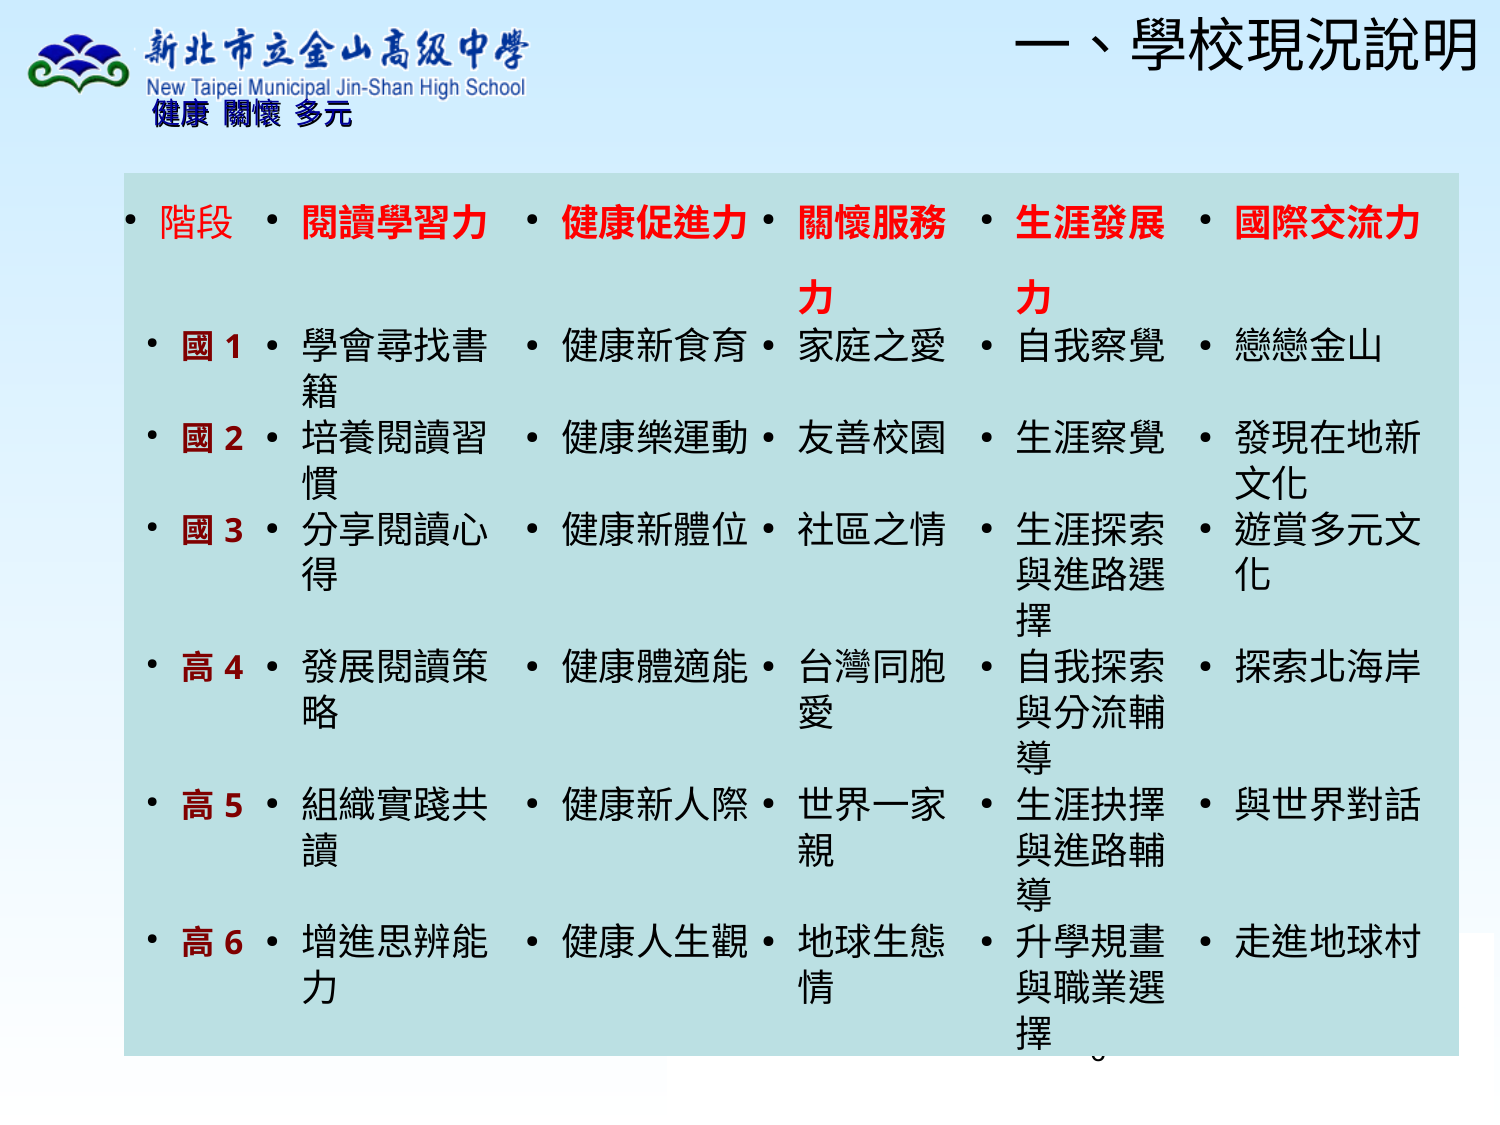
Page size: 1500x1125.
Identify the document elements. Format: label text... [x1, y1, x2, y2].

table_cell 分享閱讀心得 [266, 506, 526, 644]
table_cell 健康新人際 [526, 781, 762, 919]
table_header 階段 [124, 173, 266, 323]
table_cell 發展閱讀策略 [266, 644, 526, 781]
table_cell 探索北海岸 [1199, 644, 1459, 781]
table_cell 國2 [124, 414, 266, 506]
table_cell 社區之情 [762, 506, 980, 644]
table_cell 高5 [124, 781, 266, 919]
table_cell 世界一家親 [762, 781, 980, 919]
table_cell 自我察覺 [980, 323, 1199, 414]
table_cell 家庭之愛 [762, 323, 980, 414]
table_header 健康促進力 [526, 173, 762, 323]
table_header 閱讀學習力 [266, 173, 526, 323]
table_cell 增進思辨能力 [266, 919, 526, 1056]
text_box 一、學校現況說明 [998, 1, 1495, 86]
table_header 關懷服務力 [762, 173, 980, 323]
text_box [1074, 1056, 1426, 1103]
table_cell 培養閱讀習慣 [266, 414, 526, 506]
table_cell 發現在地新文化 [1199, 414, 1459, 506]
table_cell 健康新體位 [526, 506, 762, 644]
table_cell 升學規畫與職業選擇 [980, 919, 1199, 1056]
table_cell 高4 [124, 644, 266, 781]
table_cell 組織實踐共讀 [266, 781, 526, 919]
table_cell 國3 [124, 506, 266, 644]
table_cell 生涯探索與進路選擇 [980, 506, 1199, 644]
table_header 生涯發展力 [980, 173, 1199, 323]
table_cell 走進地球村 [1199, 919, 1459, 1056]
table_cell 遊賞多元文化 [1199, 506, 1459, 644]
table_cell 健康體適能 [526, 644, 762, 781]
table_header 國際交流力 [1199, 173, 1459, 323]
table_cell 戀戀金山 [1199, 323, 1459, 414]
table_cell 生涯察覺 [980, 414, 1199, 506]
table_cell 健康人生觀 [526, 919, 762, 1056]
table_cell 與世界對話 [1199, 781, 1459, 919]
table_cell 生涯抉擇與進路輔導 [980, 781, 1199, 919]
table_cell 地球生態情 [762, 919, 980, 1056]
table_cell 健康新食育 [526, 323, 762, 414]
table_cell 國1 [124, 323, 266, 414]
table_cell 台灣同胞愛 [762, 644, 980, 781]
table_cell 健康樂運動 [526, 414, 762, 506]
table_cell 學會尋找書籍 [266, 323, 526, 414]
table_cell 友善校園 [762, 414, 980, 506]
table_cell 自我探索與分流輔導 [980, 644, 1199, 781]
table_cell 高6 [124, 919, 266, 1056]
